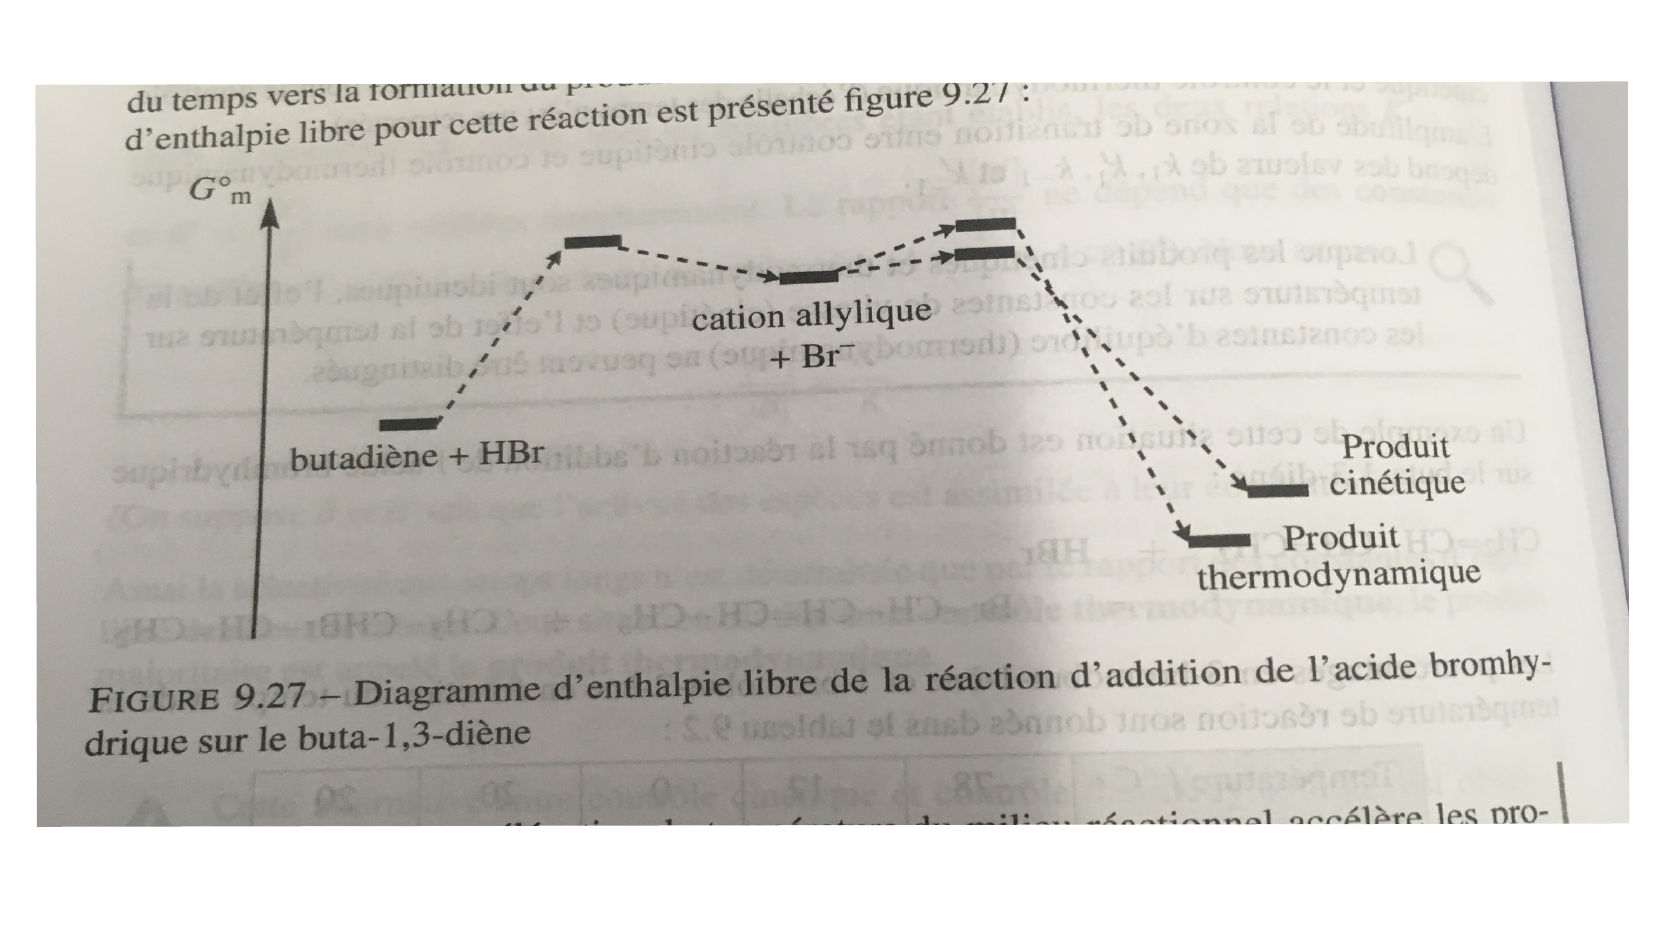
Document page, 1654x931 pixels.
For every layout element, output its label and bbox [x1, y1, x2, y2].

picture [35, 81, 1630, 827]
